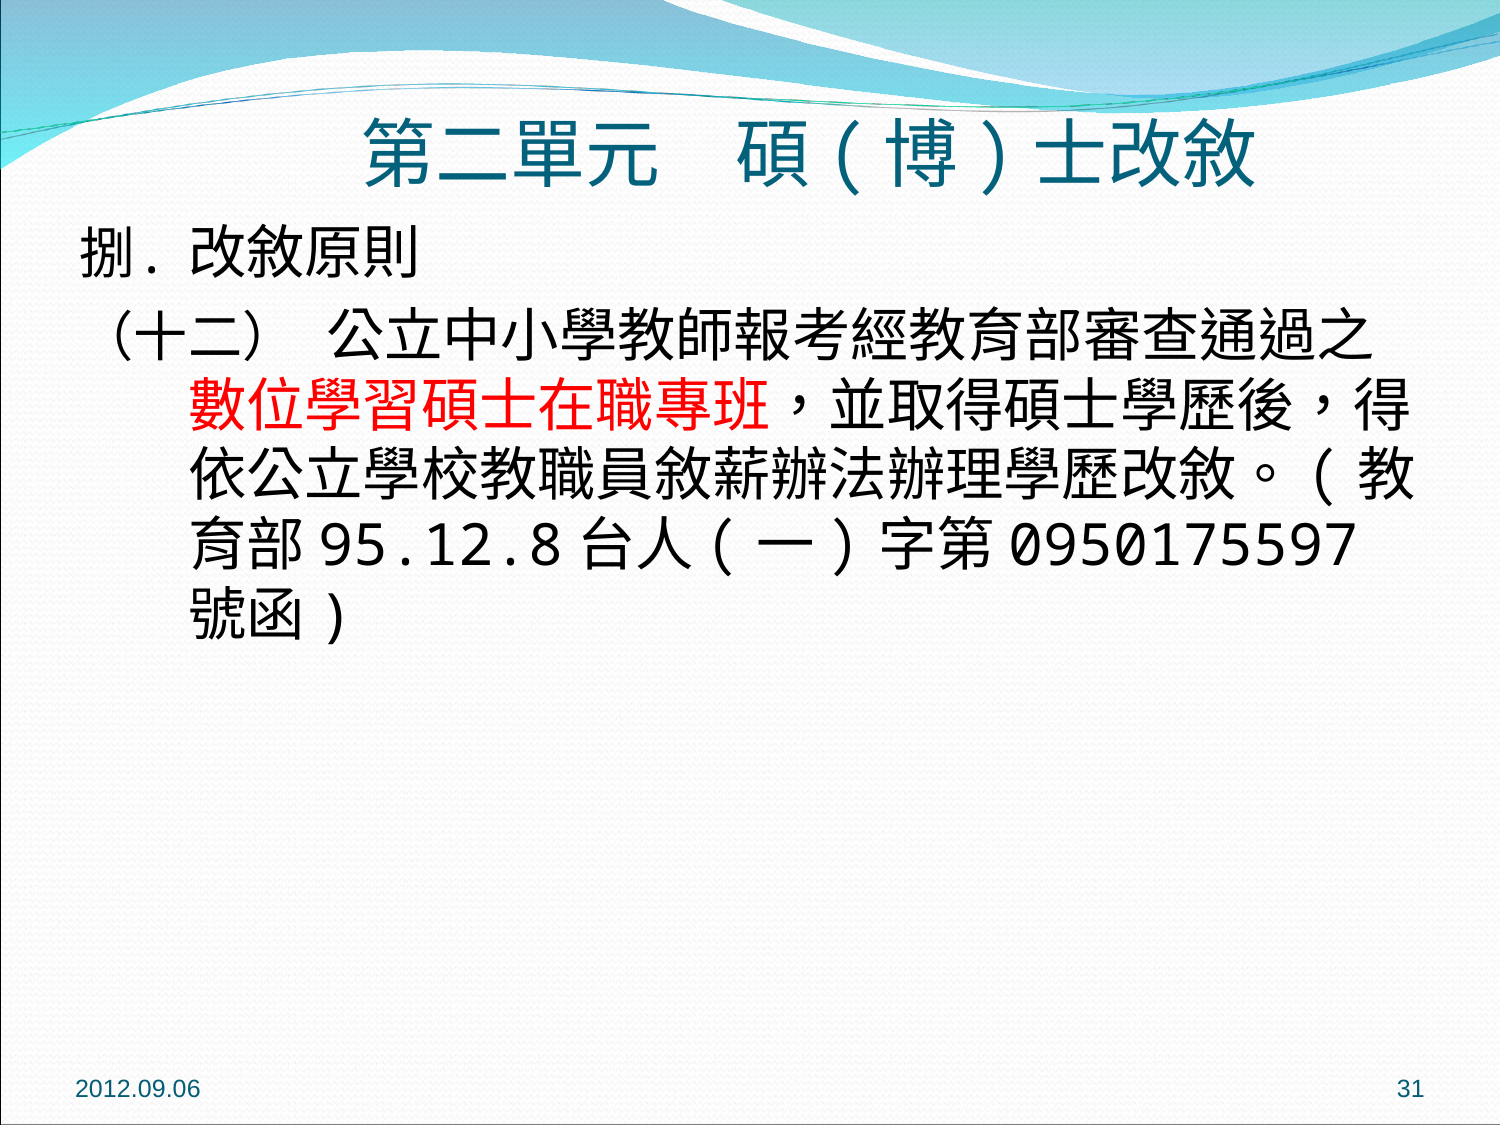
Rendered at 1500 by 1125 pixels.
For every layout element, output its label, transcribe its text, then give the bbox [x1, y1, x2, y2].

list 改敘原則 （十二） 公立中小學教師報考經教育部審查通過之數位學習碩士在職專班，並取得碩士學歷後，得依公立學校教職員敘薪辦法辦理學歷改敘。(教育部95.12.8台人(一)字第0950175597號函) [64, 208, 1436, 1047]
text_box 第二單元 碩(博)士改敘 [171, 46, 1447, 197]
text_box <number> [1299, 1042, 1426, 1103]
text_box 2012.09.06 [74, 1042, 426, 1103]
picture [0, 0, 1500, 1125]
